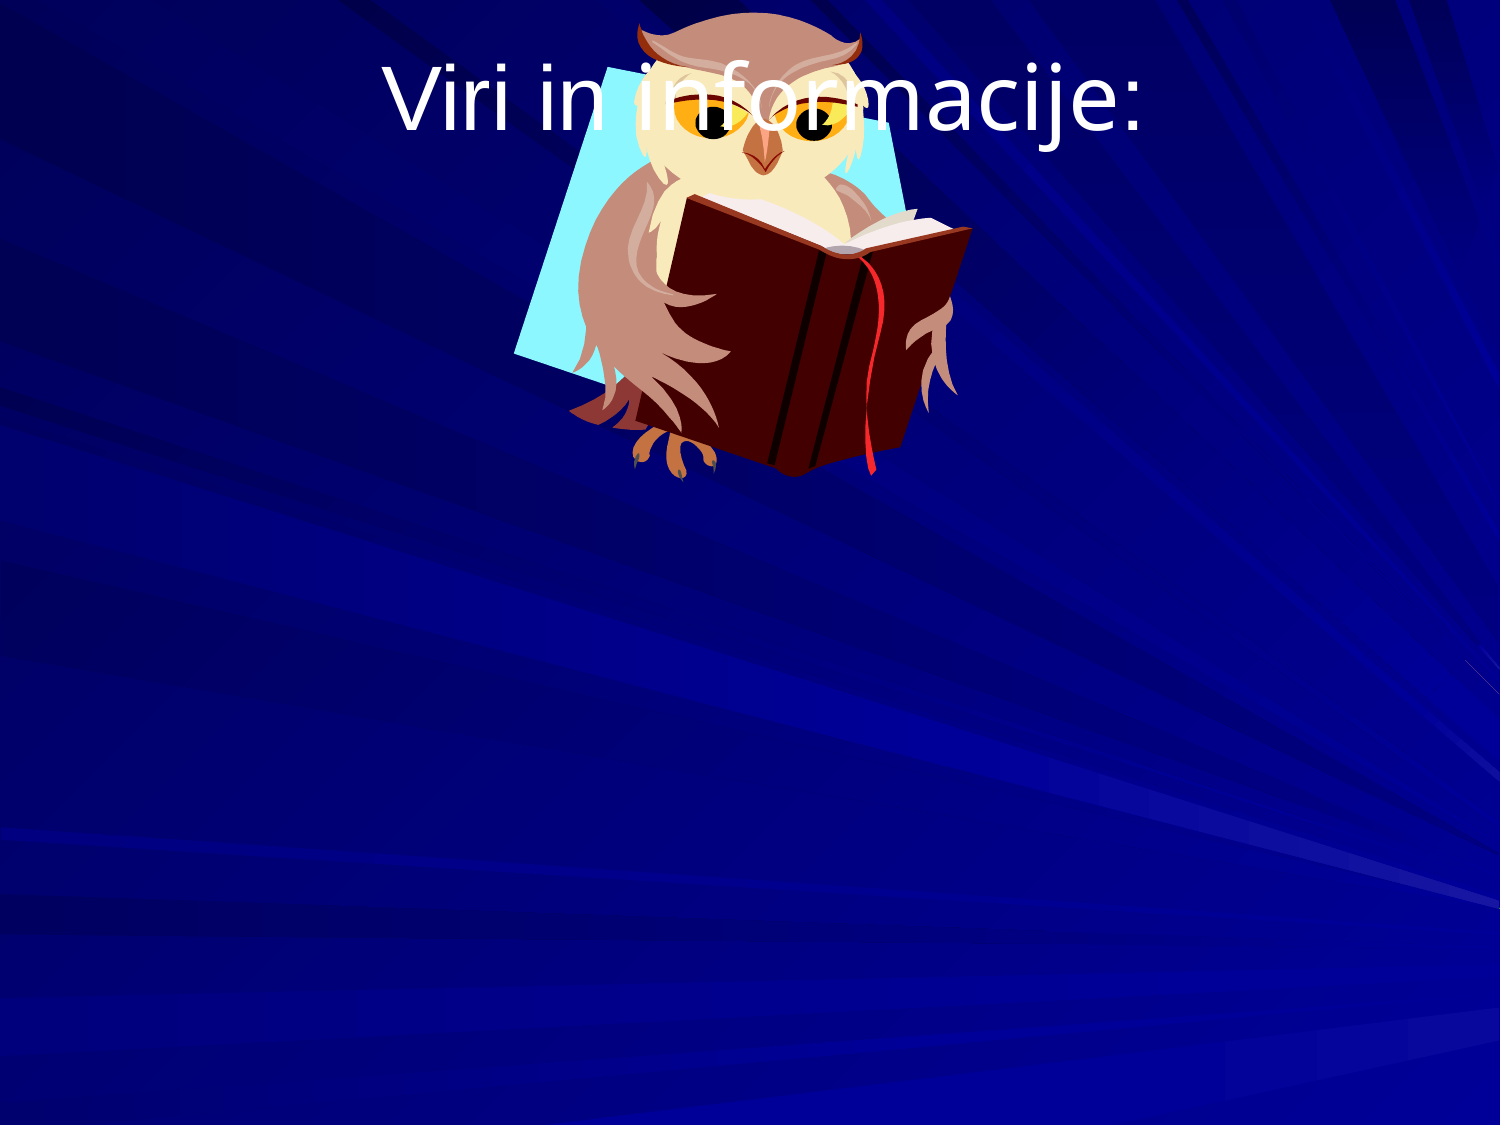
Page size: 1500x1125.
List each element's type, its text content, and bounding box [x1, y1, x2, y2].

picture [513, 188, 973, 485]
title Viri in informacije: [88, 0, 1439, 188]
